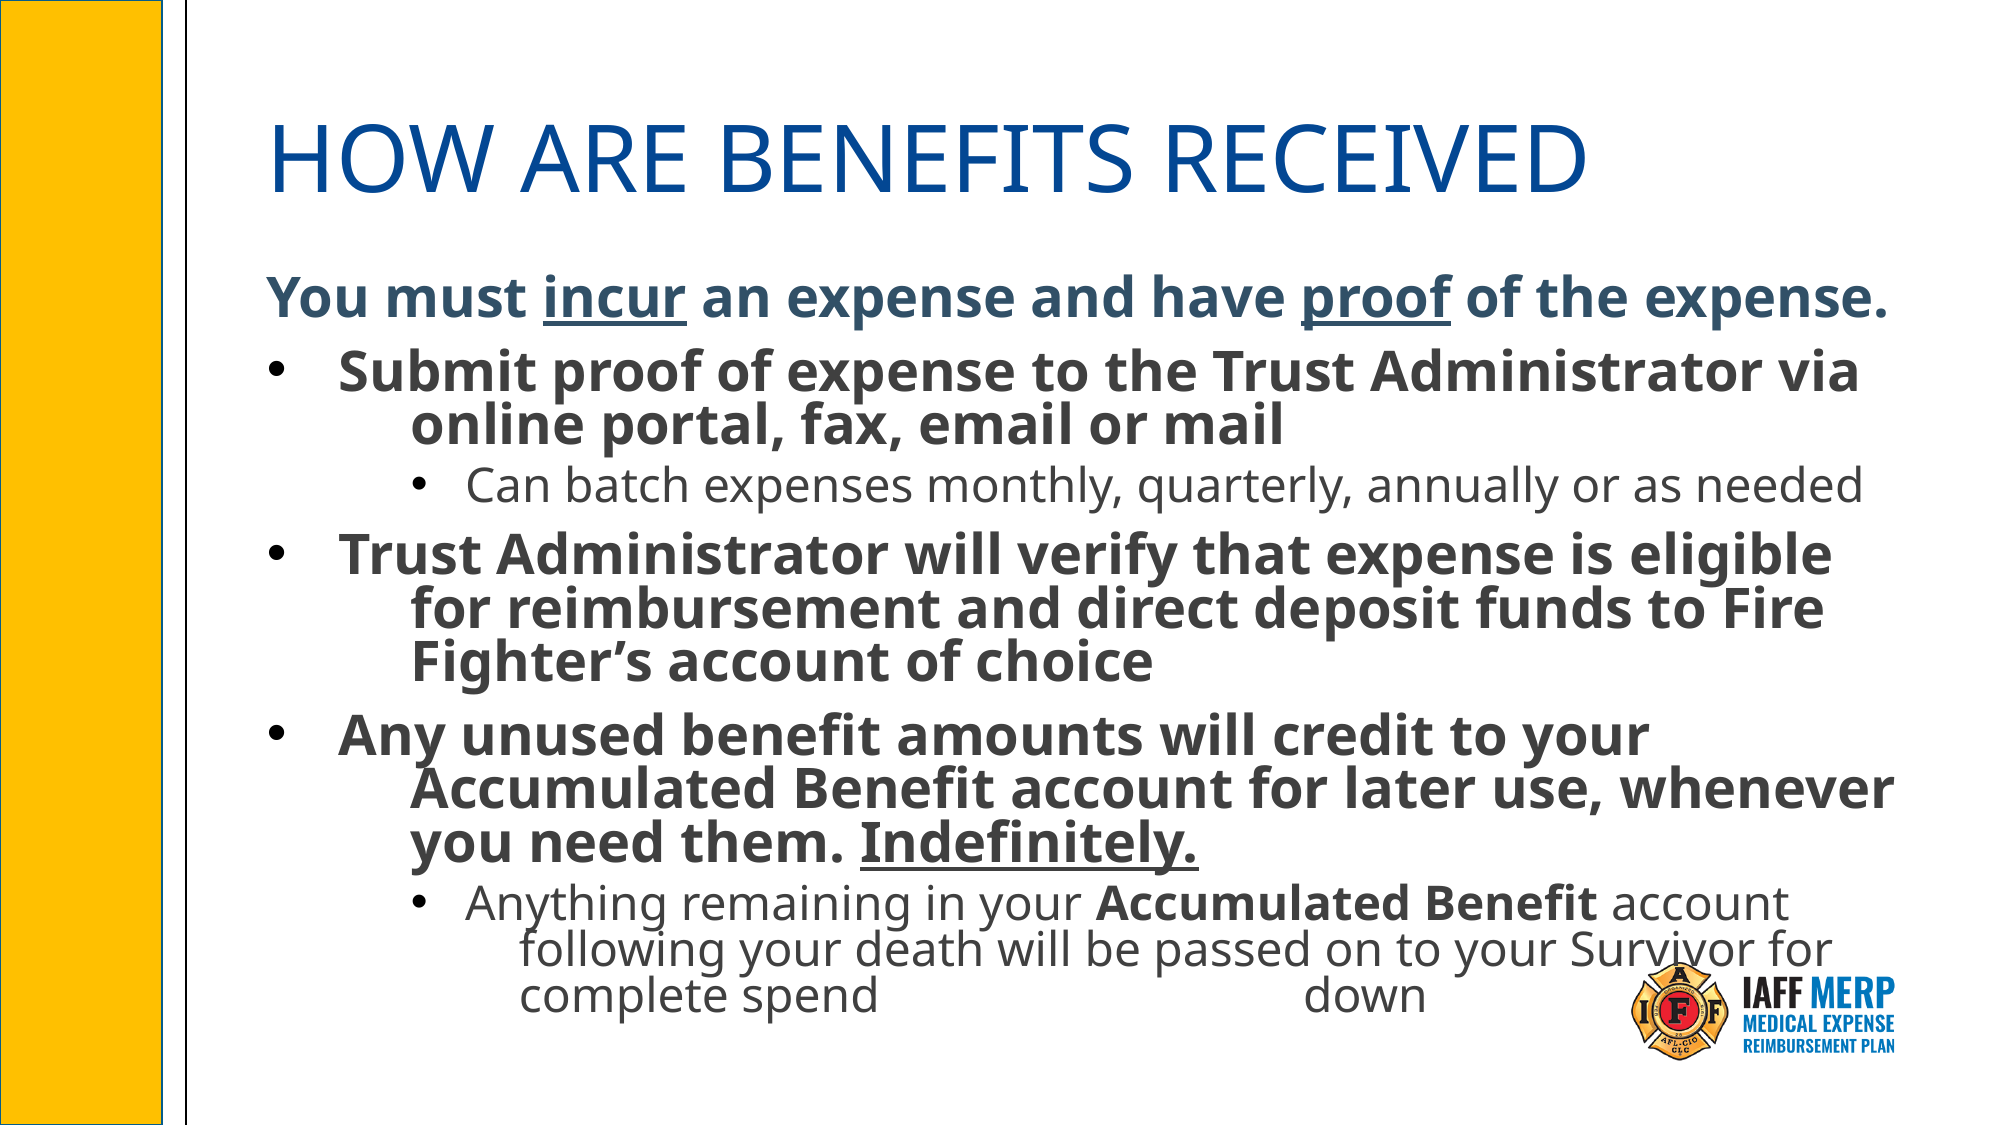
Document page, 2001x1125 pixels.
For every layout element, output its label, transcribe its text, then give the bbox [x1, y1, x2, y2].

text_box [0, 0, 162, 1125]
title How are benefits received [266, 55, 1930, 221]
picture [1620, 950, 1906, 1070]
list You must incur an expense and have proof of the expense. Submit proof of expense to the Trust Administrator via online portal, fax, email or mail Can batch expenses monthly, quarterly, annually or as needed Trust Administrator will verify that expense is eligible for reimbursement and direct deposit funds to Fire Fighter’s account of choice Any unused benefit amounts will credit to your Accumulated Benefit account for later use, whenever you need them. Indefinitely. Anything remaining in your Accumulated Benefit account following your death will be passed on to your Survivor for complete spend down [216, 236, 1879, 1059]
